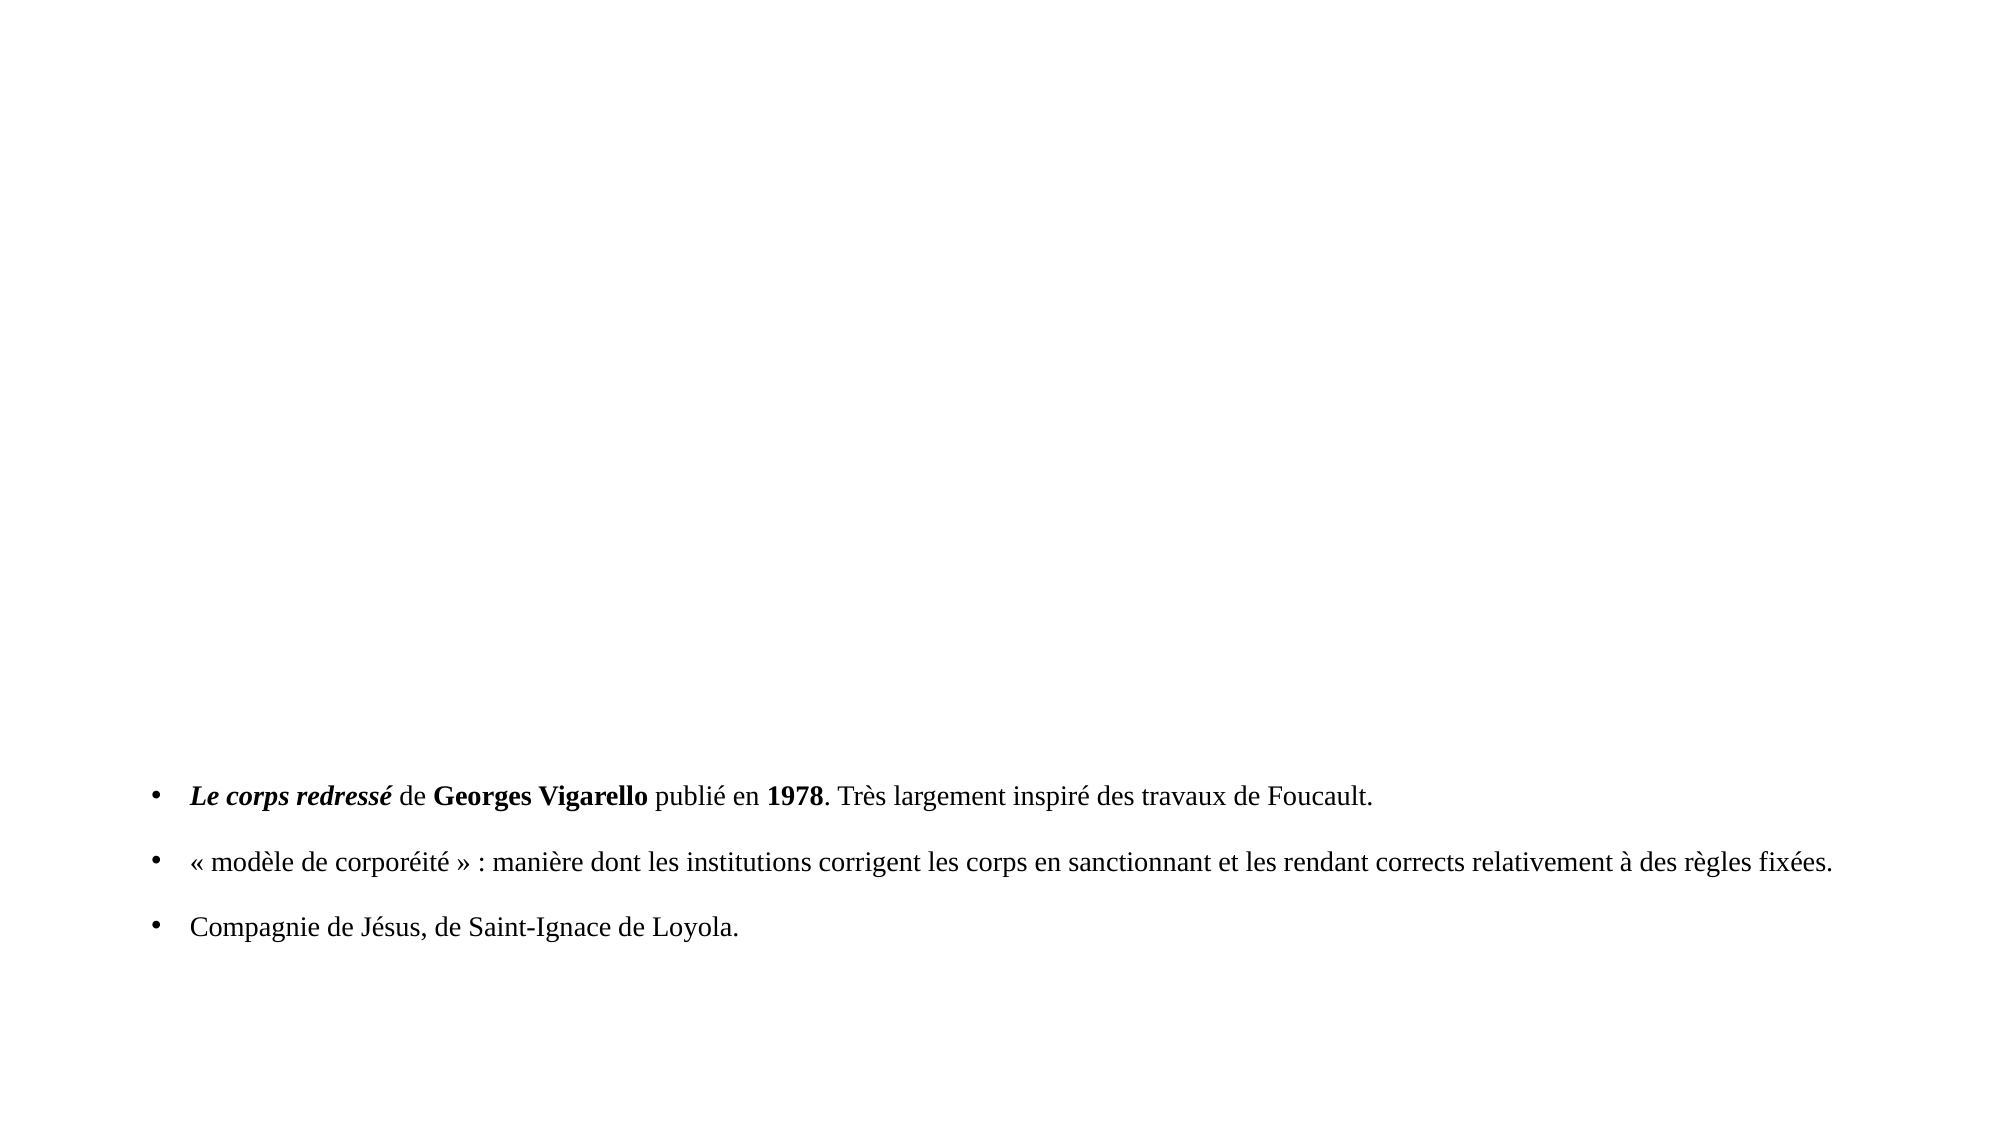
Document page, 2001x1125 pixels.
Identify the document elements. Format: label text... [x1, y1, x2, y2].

list Le corps redressé de Georges Vigarello publié en 1978. Très largement inspiré des travaux de Foucault. « modèle de corporéité » : manière dont les institutions corrigent les corps en sanctionnant et les rendant corrects relativement à des règles fixées. Compagnie de Jésus, de Saint-Ignace de Loyola. [60, 76, 1938, 1084]
